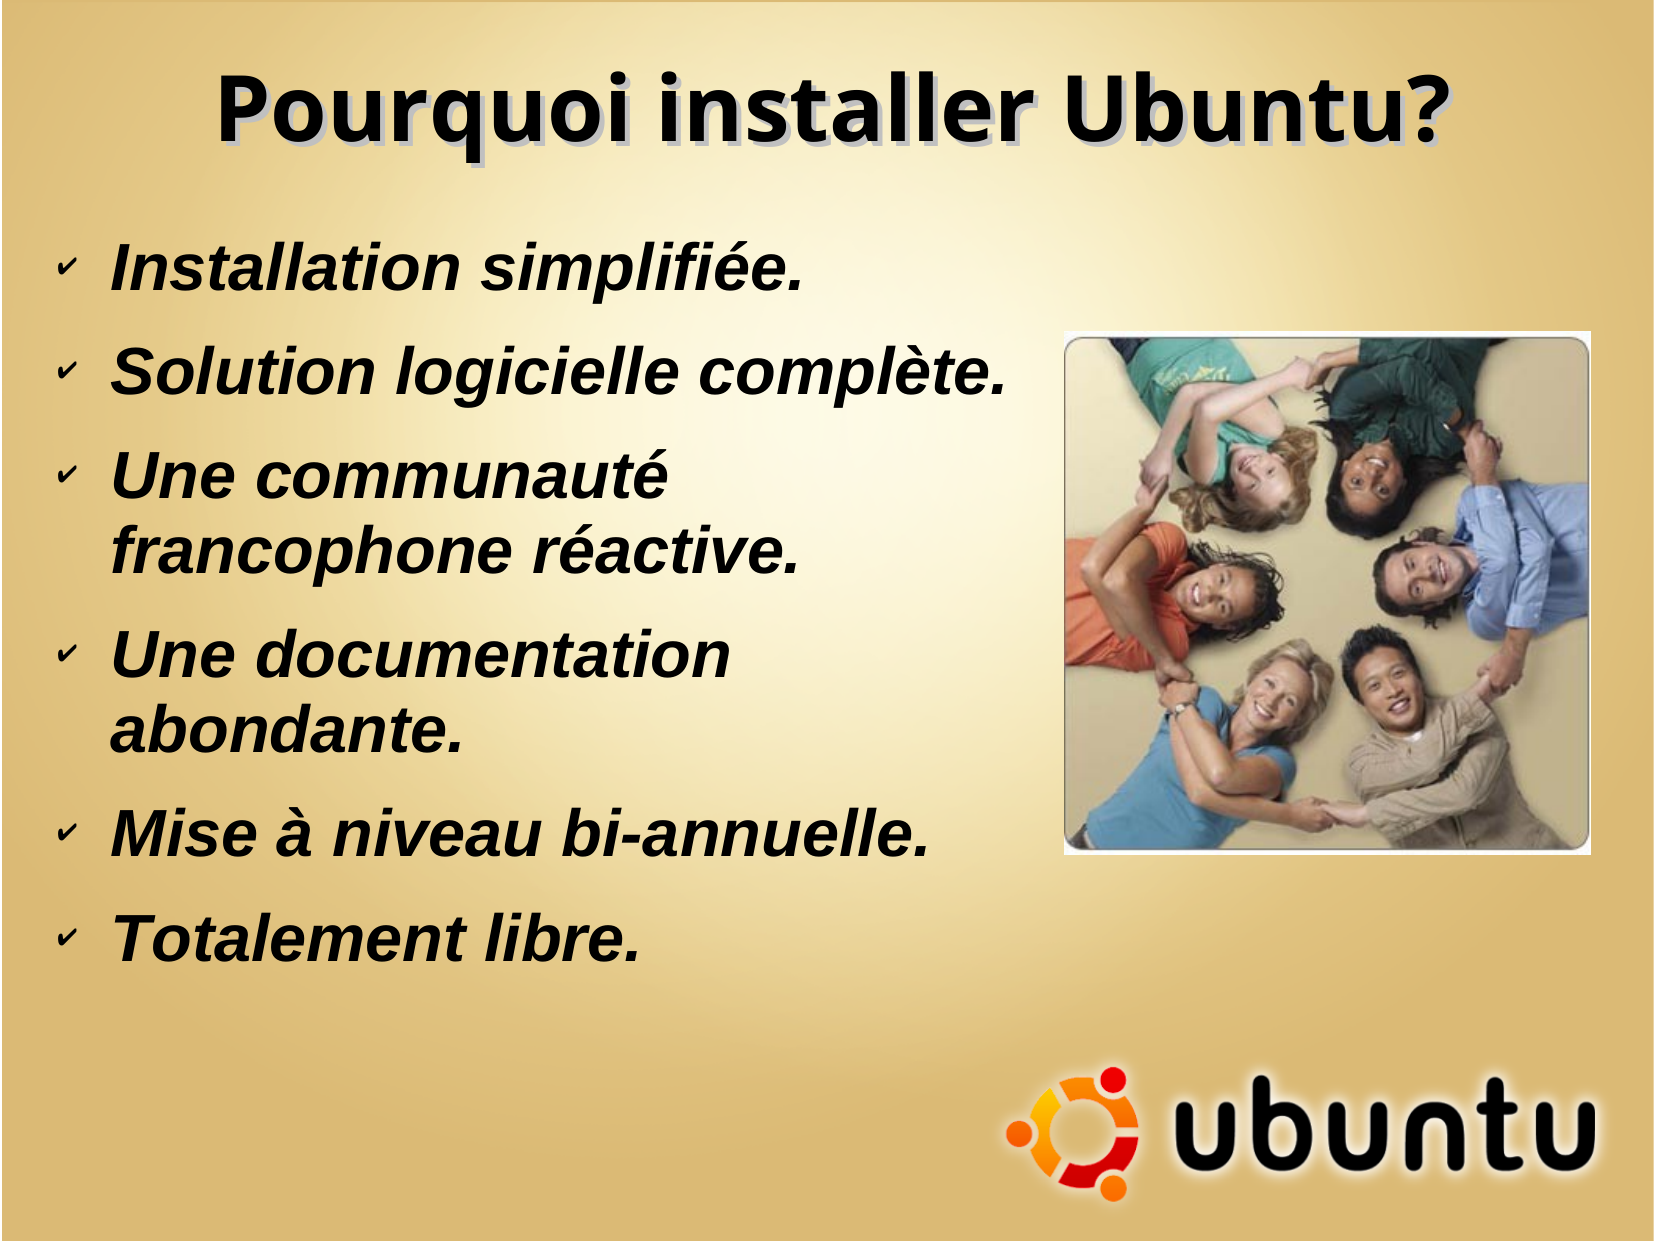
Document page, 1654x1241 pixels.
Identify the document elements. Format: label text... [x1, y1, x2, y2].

title Pourquoi installer Ubuntu? [88, 34, 1577, 178]
list Installation simplifiée. Solution logicielle complète. Une communauté francophone réactive. Une documentation abondante. Mise à niveau bi-annuelle. Totalement libre. [39, 230, 1022, 1130]
picture [2, 0, 1654, 1241]
